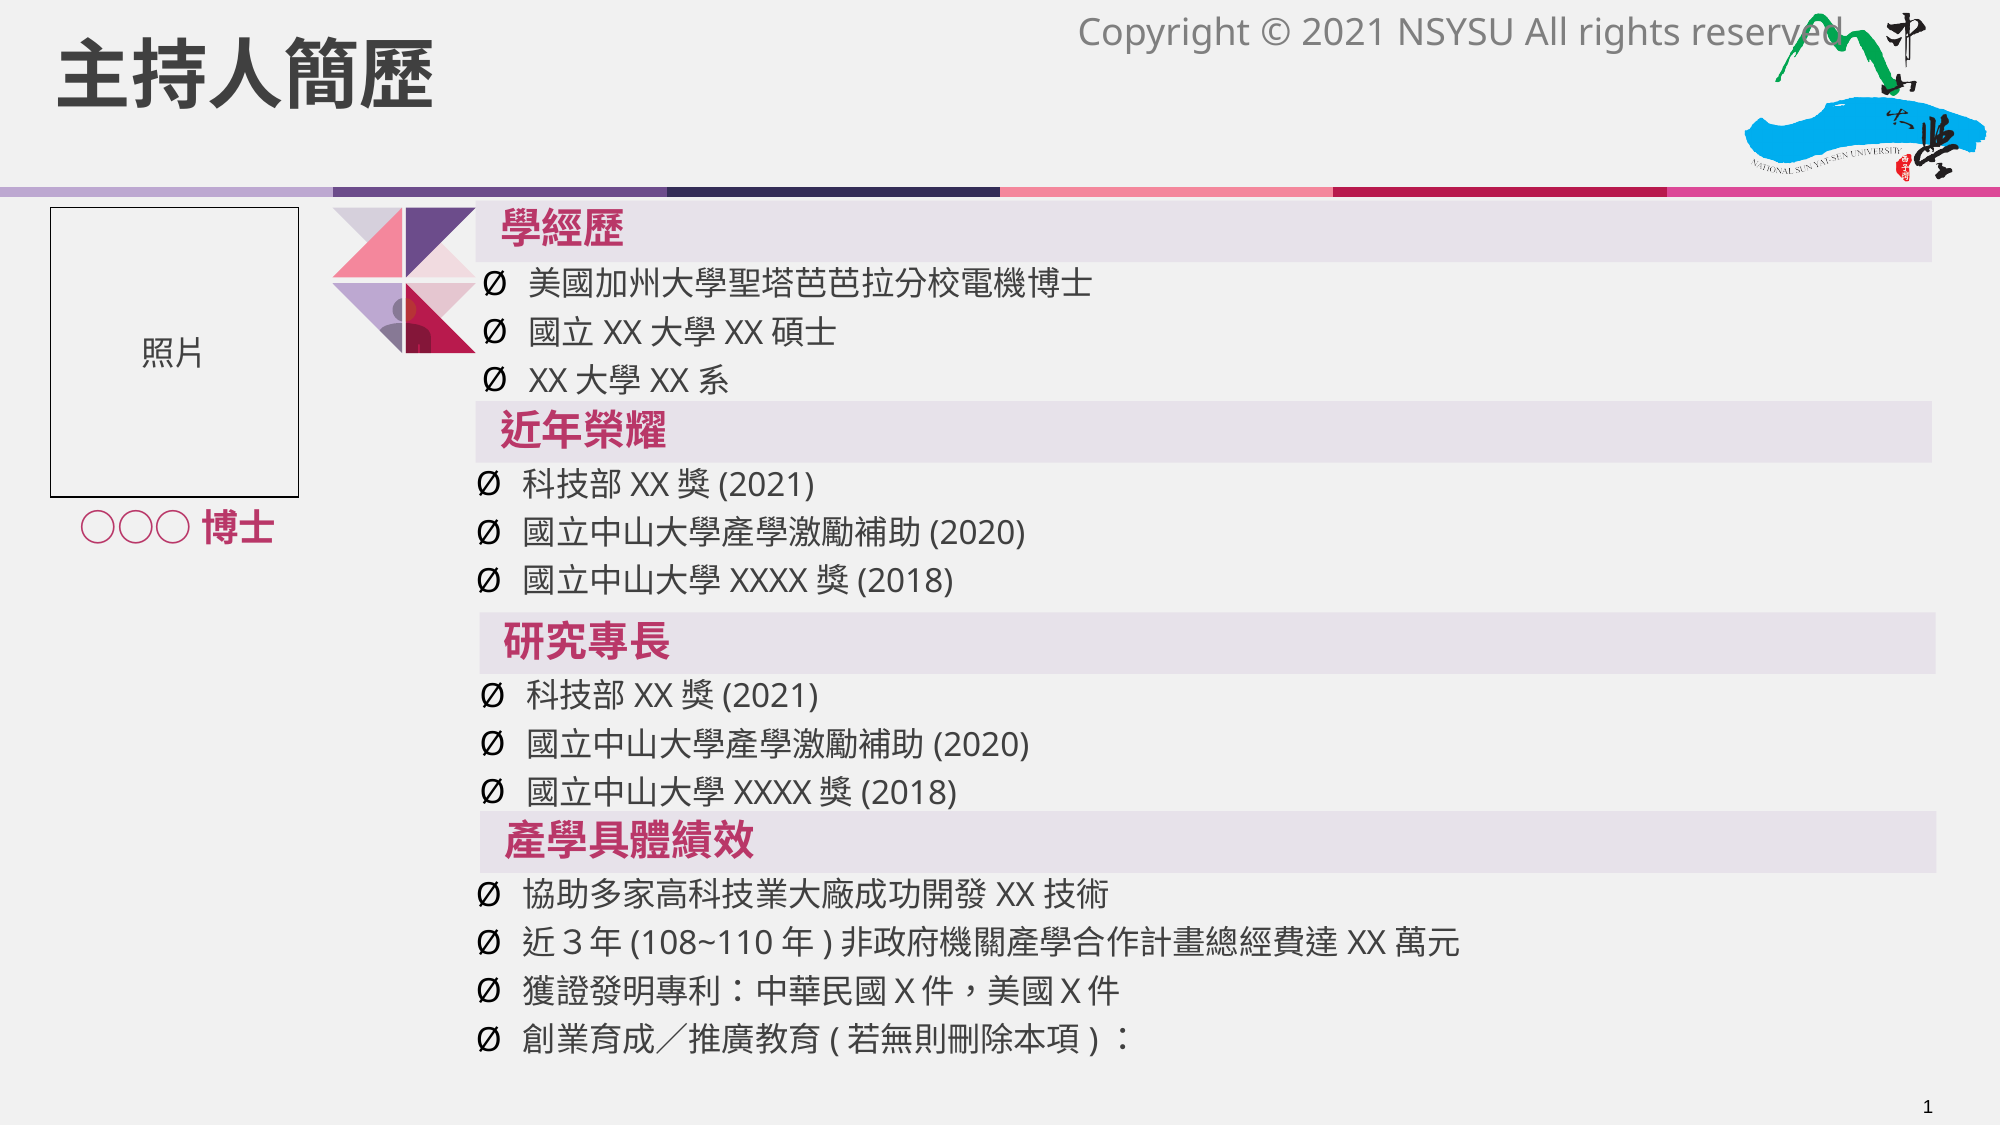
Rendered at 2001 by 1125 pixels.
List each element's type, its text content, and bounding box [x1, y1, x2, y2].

text_box 美國加州大學聖塔芭芭拉分校電機博士 國立XX大學XX碩士 XX大學XX系 [481, 262, 1926, 400]
text_box ○○○博士 [65, 502, 291, 557]
text_box 近年榮耀 [500, 409, 1413, 455]
text_box [405, 201, 1932, 278]
text_box [480, 612, 1936, 674]
text_box 學經歷 [500, 207, 1413, 253]
text_box [332, 207, 403, 278]
list 主持人簡歷 [32, 68, 1860, 160]
text_box 1 [1907, 1087, 2000, 1125]
text_box 協助多家高科技業大廠成功開發XX技術 近３年(108~110年)非政府機關產學合作計畫總經費達XX萬元 獲證發明專利：中華民國Ｘ件，美國Ｘ件 創業育成／推廣教育(若無則刪除本項)： [475, 872, 1920, 1059]
text_box 照片 [50, 207, 299, 497]
text_box 科技部XX獎(2021) 國立中山大學產學激勵補助(2020) 國立中山大學XXXX獎(2018) [475, 462, 1920, 600]
text_box 研究專長 [503, 620, 1417, 666]
text_box [480, 811, 1936, 873]
text_box [476, 401, 1932, 463]
text_box [405, 283, 476, 354]
text_box 產學具體績效 [504, 819, 1418, 865]
text_box 科技部XX獎(2021) 國立中山大學產學激勵補助(2020) 國立中山大學XXXX獎(2018) [479, 673, 1924, 812]
text_box [332, 283, 403, 354]
